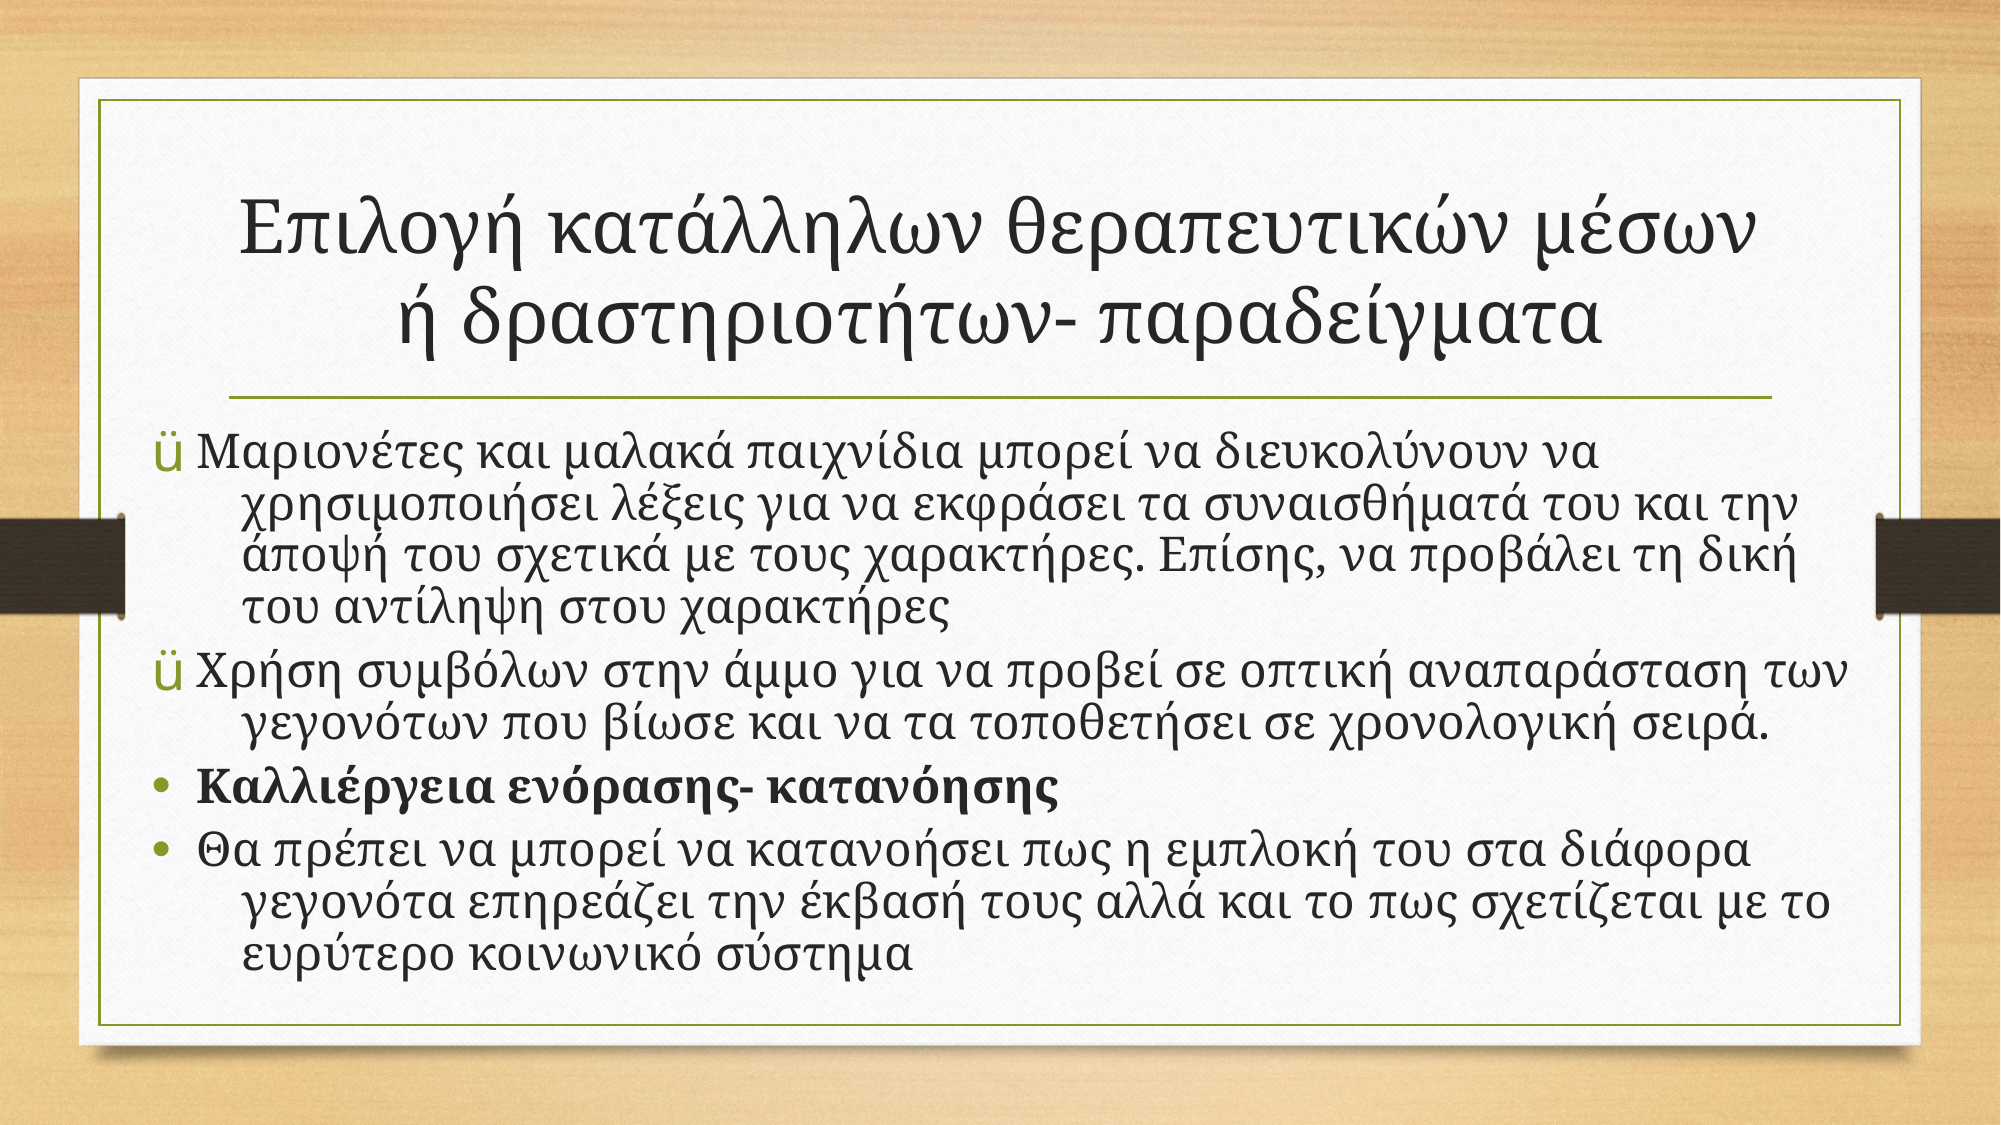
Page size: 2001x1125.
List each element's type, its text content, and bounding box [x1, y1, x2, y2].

list Μαριονέτες και μαλακά παιχνίδια μπορεί να διευκολύνουν να χρησιμοποιήσει λέξεις για να εκφράσει τα συναισθήματά του και την άποψή του σχετικά με τους χαρακτήρες. Επίσης, να προβάλει τη δική του αντίληψη στου χαρακτήρες Χρήση συμβόλων στην άμμο για να προβεί σε οπτική αναπαράσταση των γεγονότων που βίωσε και να τα τοποθετήσει σε χρονολογική σειρά. Καλλιέργεια ενόρασης- κατανόησης Θα πρέπει να μπορεί να κατανοήσει πως η εμπλοκή του στα διάφορα γεγονότα επηρεάζει την έκβασή τους αλλά και το πως σχετίζεται με το ευρύτερο κοινωνικό σύστημα [136, 419, 1884, 1017]
title Επιλογή κατάλληλων θεραπευτικών μέσων ή δραστηριοτήτων- παραδείγματα [212, 161, 1788, 376]
